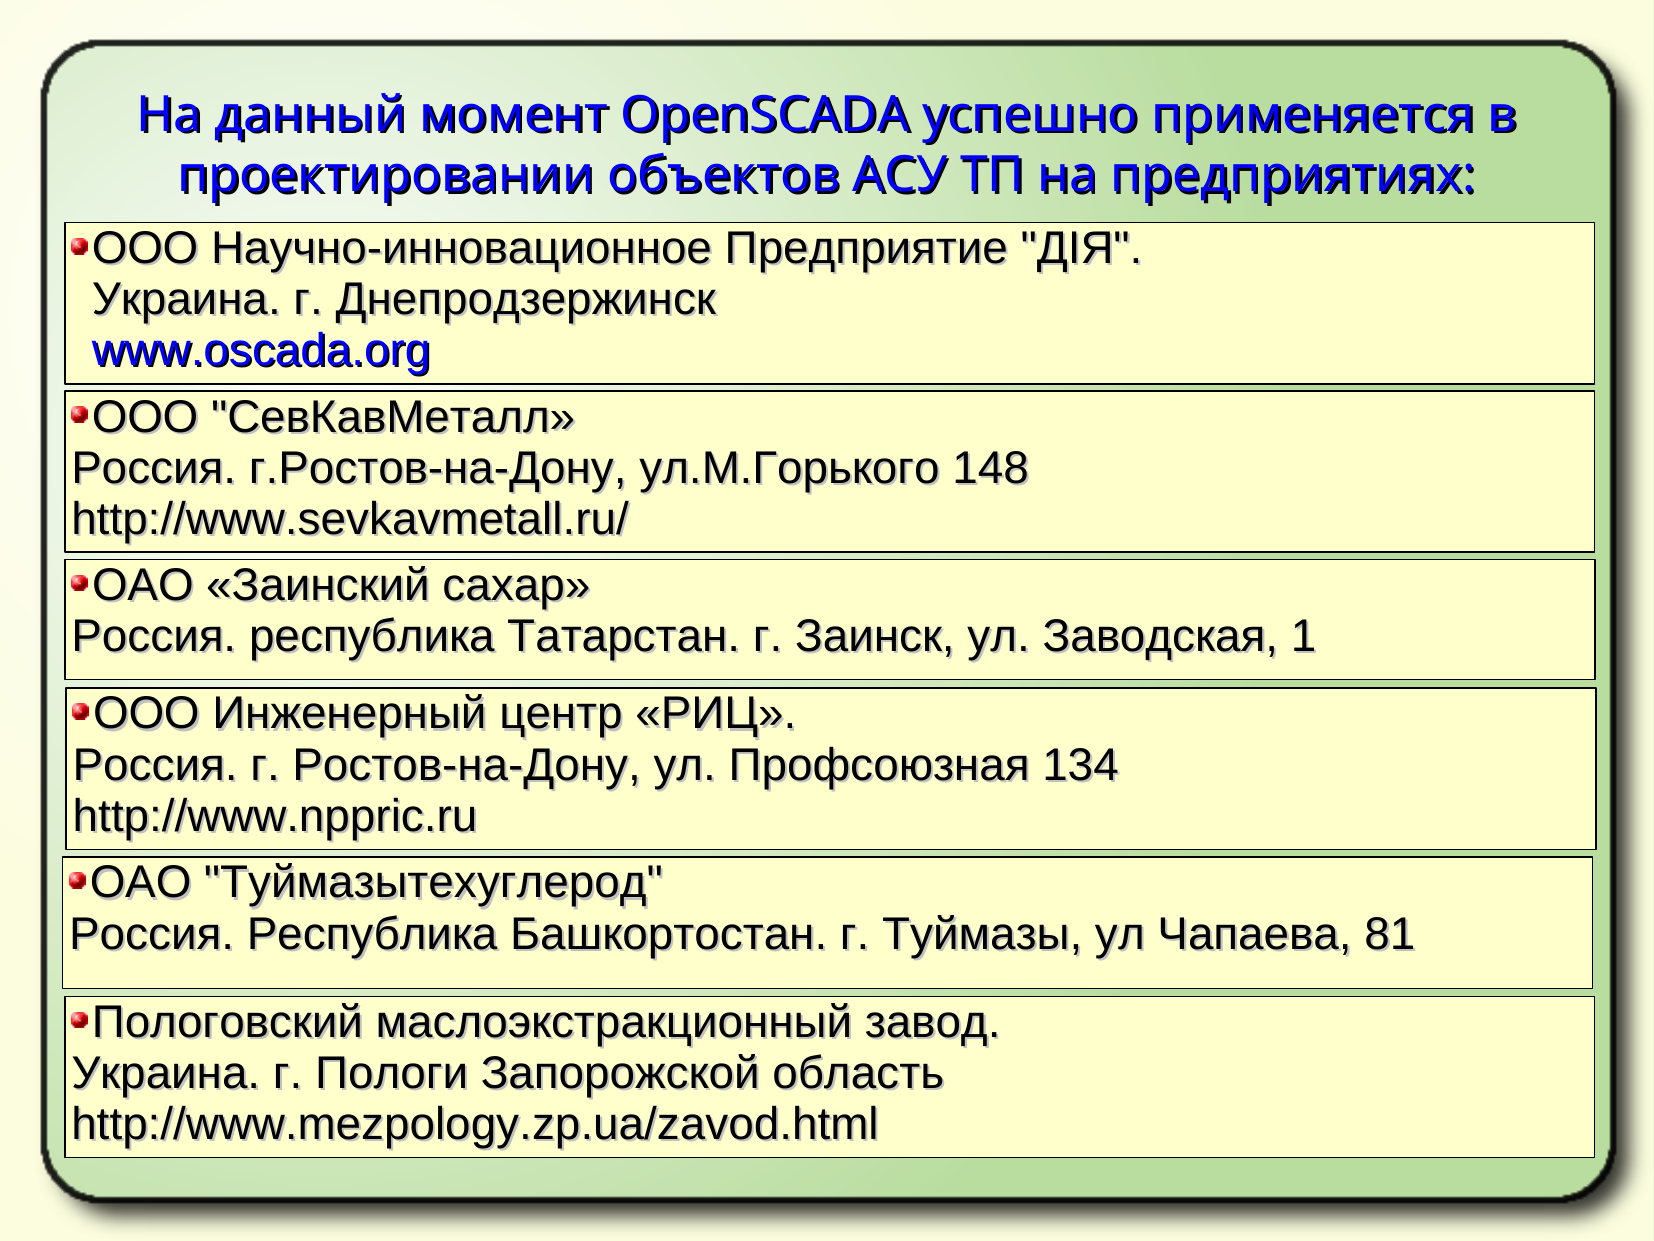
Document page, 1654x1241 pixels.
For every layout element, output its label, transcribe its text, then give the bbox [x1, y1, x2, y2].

title На данный момент OpenSCADA успешно применяется в проектировании объектов АСУ ТП на предприятиях: [59, 59, 1595, 224]
text_box ООО "СевКавМеталл» Россия. г.Ростов-на-Дону, ул.М.Горького 148 http://www.sevkavmetall.ru/ [64, 391, 1595, 553]
text_box ОАО «Заинский сахар» Россия. республика Татарстан. г. Заинск, ул. Заводская, 1 [65, 559, 1595, 680]
picture [0, 0, 1654, 1241]
text_box ОАО "Туймазытехуглерод" Россия. Республика Башкортостан. г. Туймазы, ул Чапаева, 81 [62, 857, 1593, 989]
text_box Пологовский маслоэкстракционный завод. Украина. г. Пологи Запорожской область http://www.mezpology.zp.ua/zavod.html [64, 996, 1595, 1158]
text_box ООО Инженерный центр «РИЦ». Россия. г. Ростов-на-Дону, ул. Профсоюзная 134 http://www.nppric.ru [66, 688, 1596, 850]
list ООО Научно-инновационное Предприятие "ДIЯ". Украина. г. Днепродзержинск www.oscada.org [64, 222, 1595, 384]
